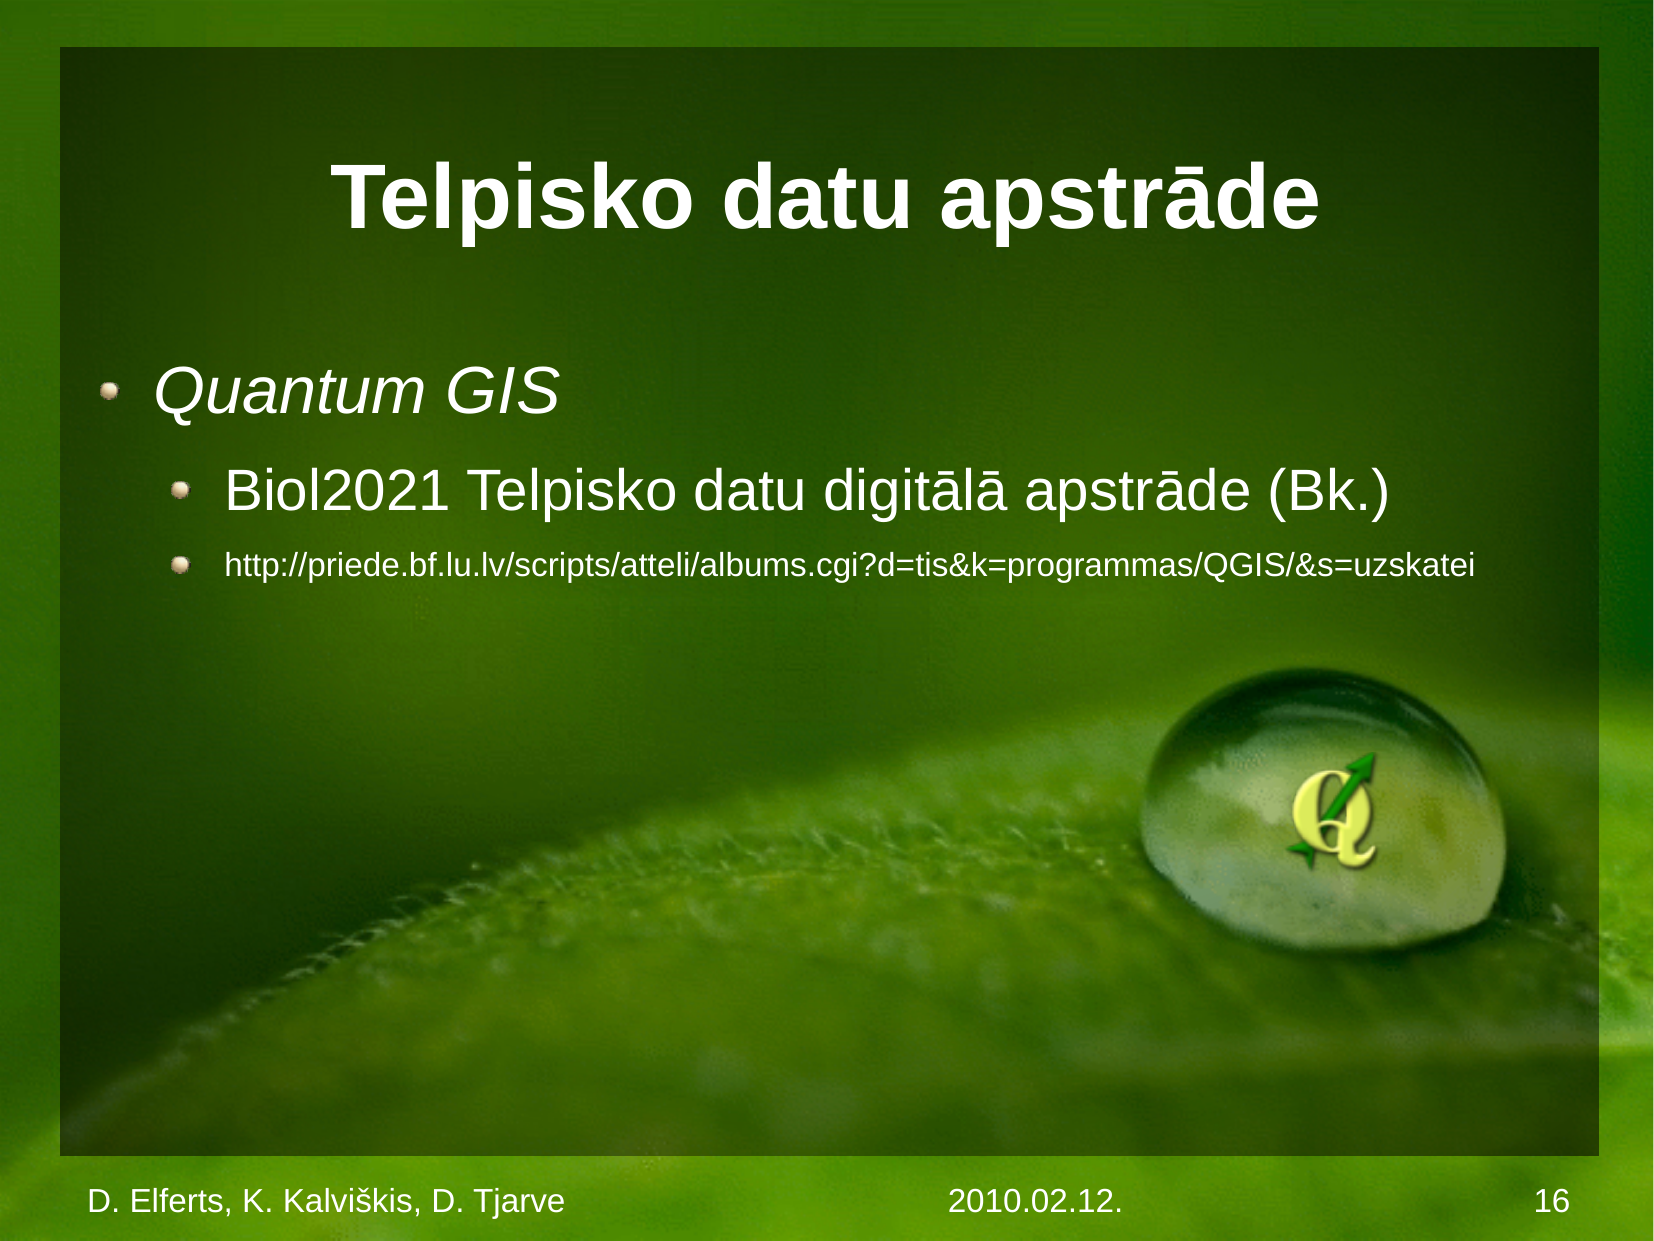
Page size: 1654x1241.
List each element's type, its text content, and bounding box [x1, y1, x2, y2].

title Telpisko datu apstrāde [82, 80, 1571, 313]
list Quantum GIS Biol2021 Telpisko datu digitālā apstrāde (Bk.) http://priede.bf.lu.lv/scripts/atteli/albums.cgi?d=tis&k=programmas/QGIS/&s=uzskatei [82, 353, 1571, 1109]
picture [0, 0, 1654, 1241]
